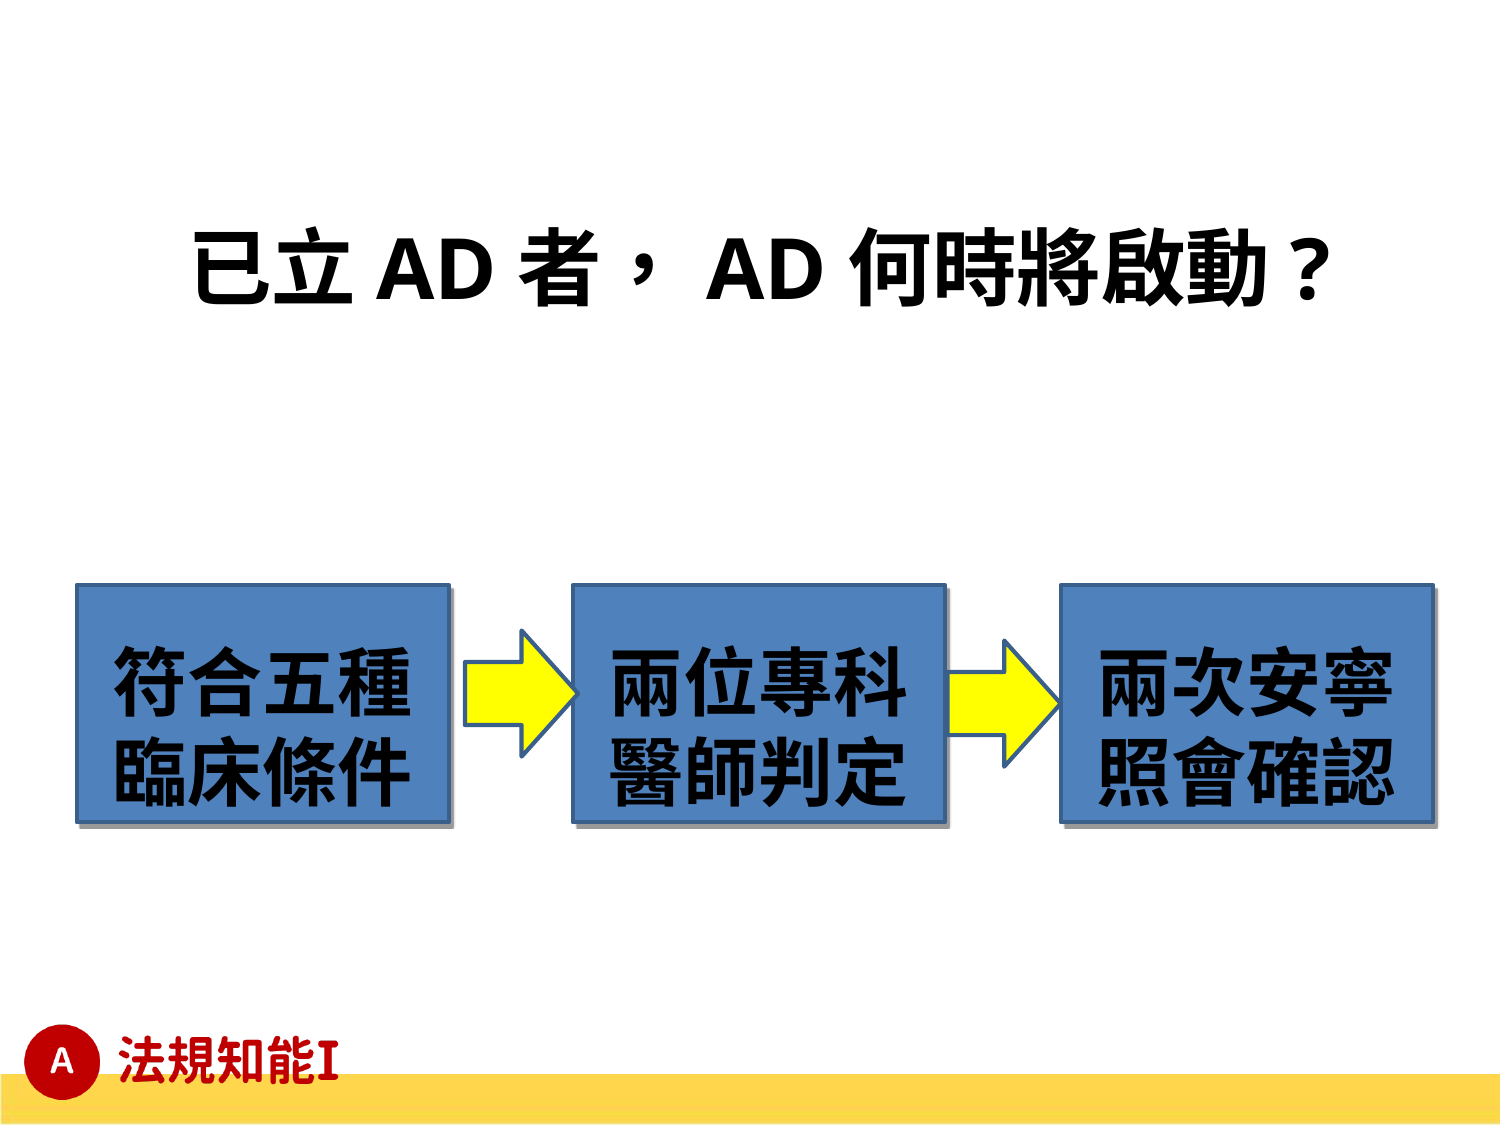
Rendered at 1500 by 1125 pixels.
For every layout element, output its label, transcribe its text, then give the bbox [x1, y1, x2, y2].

text_box [947, 640, 1061, 767]
text_box [464, 630, 579, 757]
text_box 兩位專科醫師判定 [572, 584, 945, 823]
text_box 兩次安寧照會確認 [1060, 584, 1433, 823]
picture [0, 1015, 1500, 1125]
text_box 符合五種 臨床條件 [76, 584, 449, 823]
text_box 已立AD者，AD何時將啟動? [92, 208, 1425, 323]
